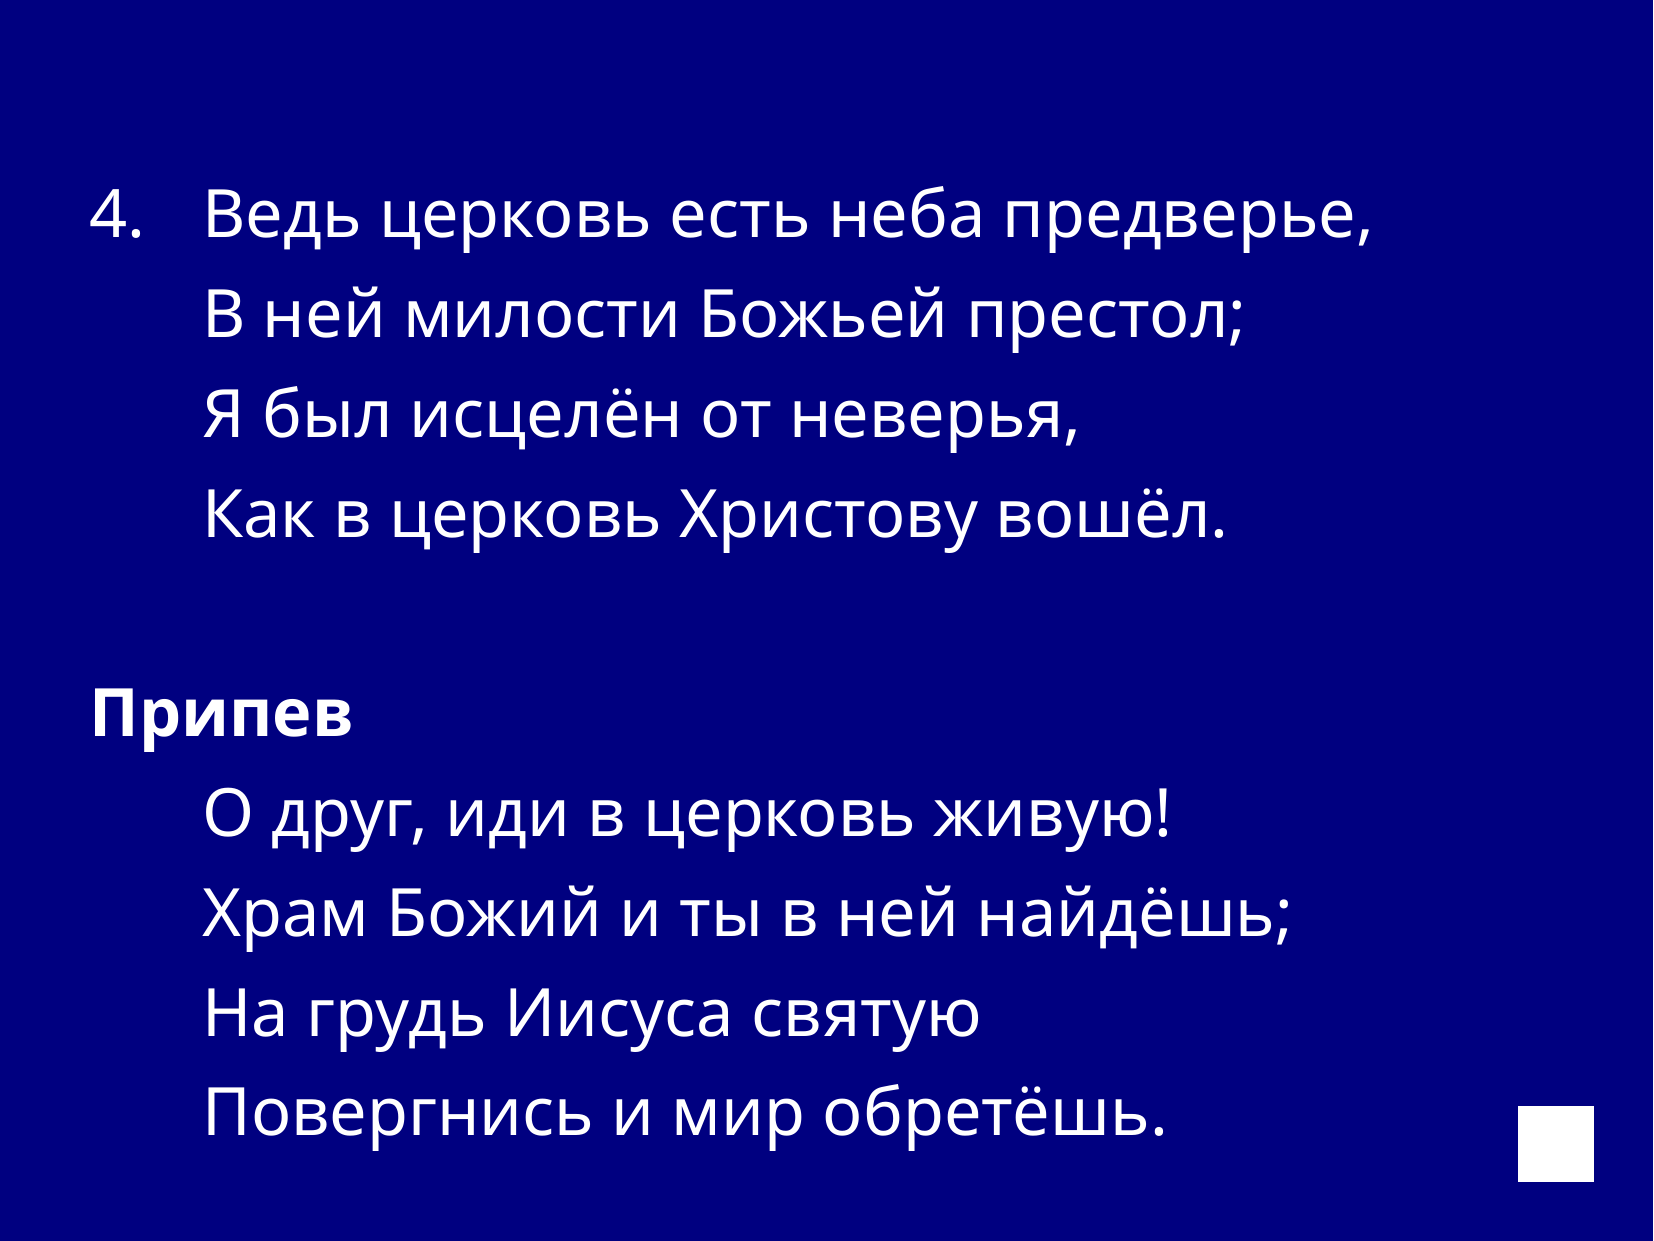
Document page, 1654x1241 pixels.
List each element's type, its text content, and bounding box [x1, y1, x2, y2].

text_box 4. Ведь церковь есть неба предверье, В ней милости Божьей престол; Я был исцелён от неверья, Как в церковь Христову вошёл. Припев О друг, иди в церковь живую! Храм Божий и ты в ней найдёшь; На грудь Иисуса святую Повергнись и мир обретёшь. [75, 150, 1576, 1163]
text_box [1518, 1106, 1594, 1182]
